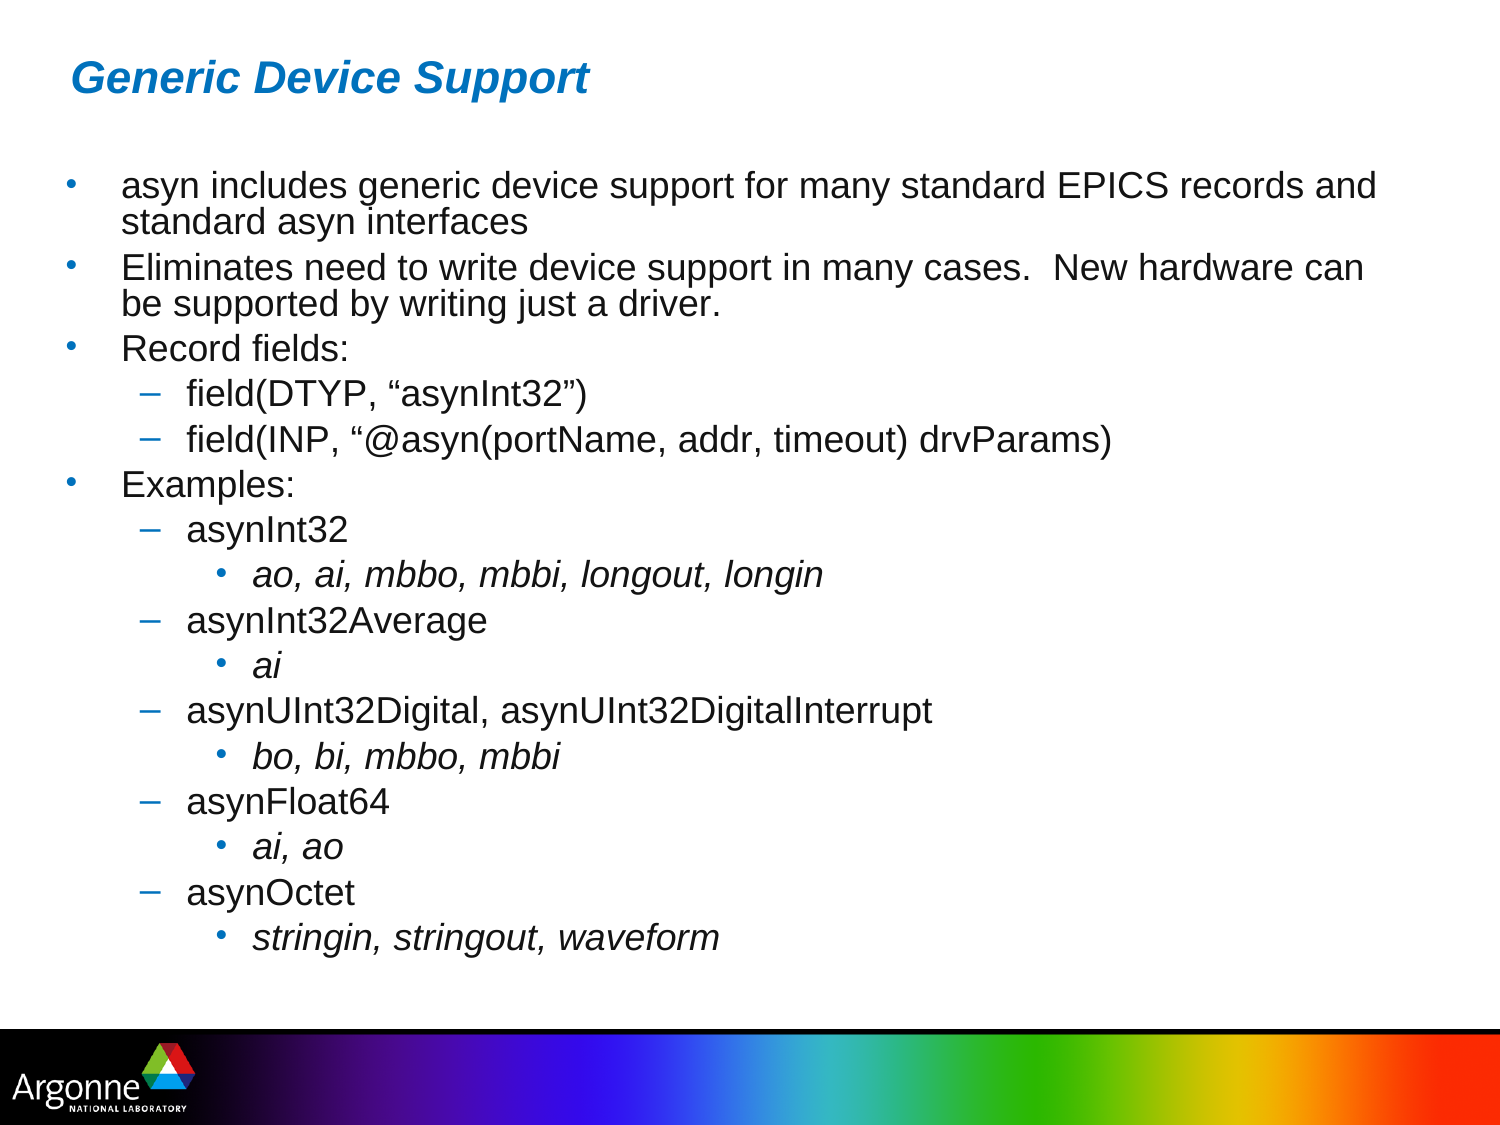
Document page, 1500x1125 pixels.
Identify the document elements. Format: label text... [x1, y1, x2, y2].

list asyn includes generic device support for many standard EPICS records and standard asyn interfaces Eliminates need to write device support in many cases. New hardware can be supported by writing just a driver. Record fields: field(DTYP, “asynInt32”) field(INP, “@asyn(portName, addr, timeout) drvParams) Examples: asynInt32 ao, ai, mbbo, mbbi, longout, longin asynInt32Average ai asynUInt32Digital, asynUInt32DigitalInterrupt bo, bi, mbbo, mbbi asynFloat64 ai, ao asynOctet stringin, stringout, waveform [49, 162, 1413, 1011]
picture [0, 1029, 1500, 1125]
title Generic Device Support [55, 54, 1361, 112]
